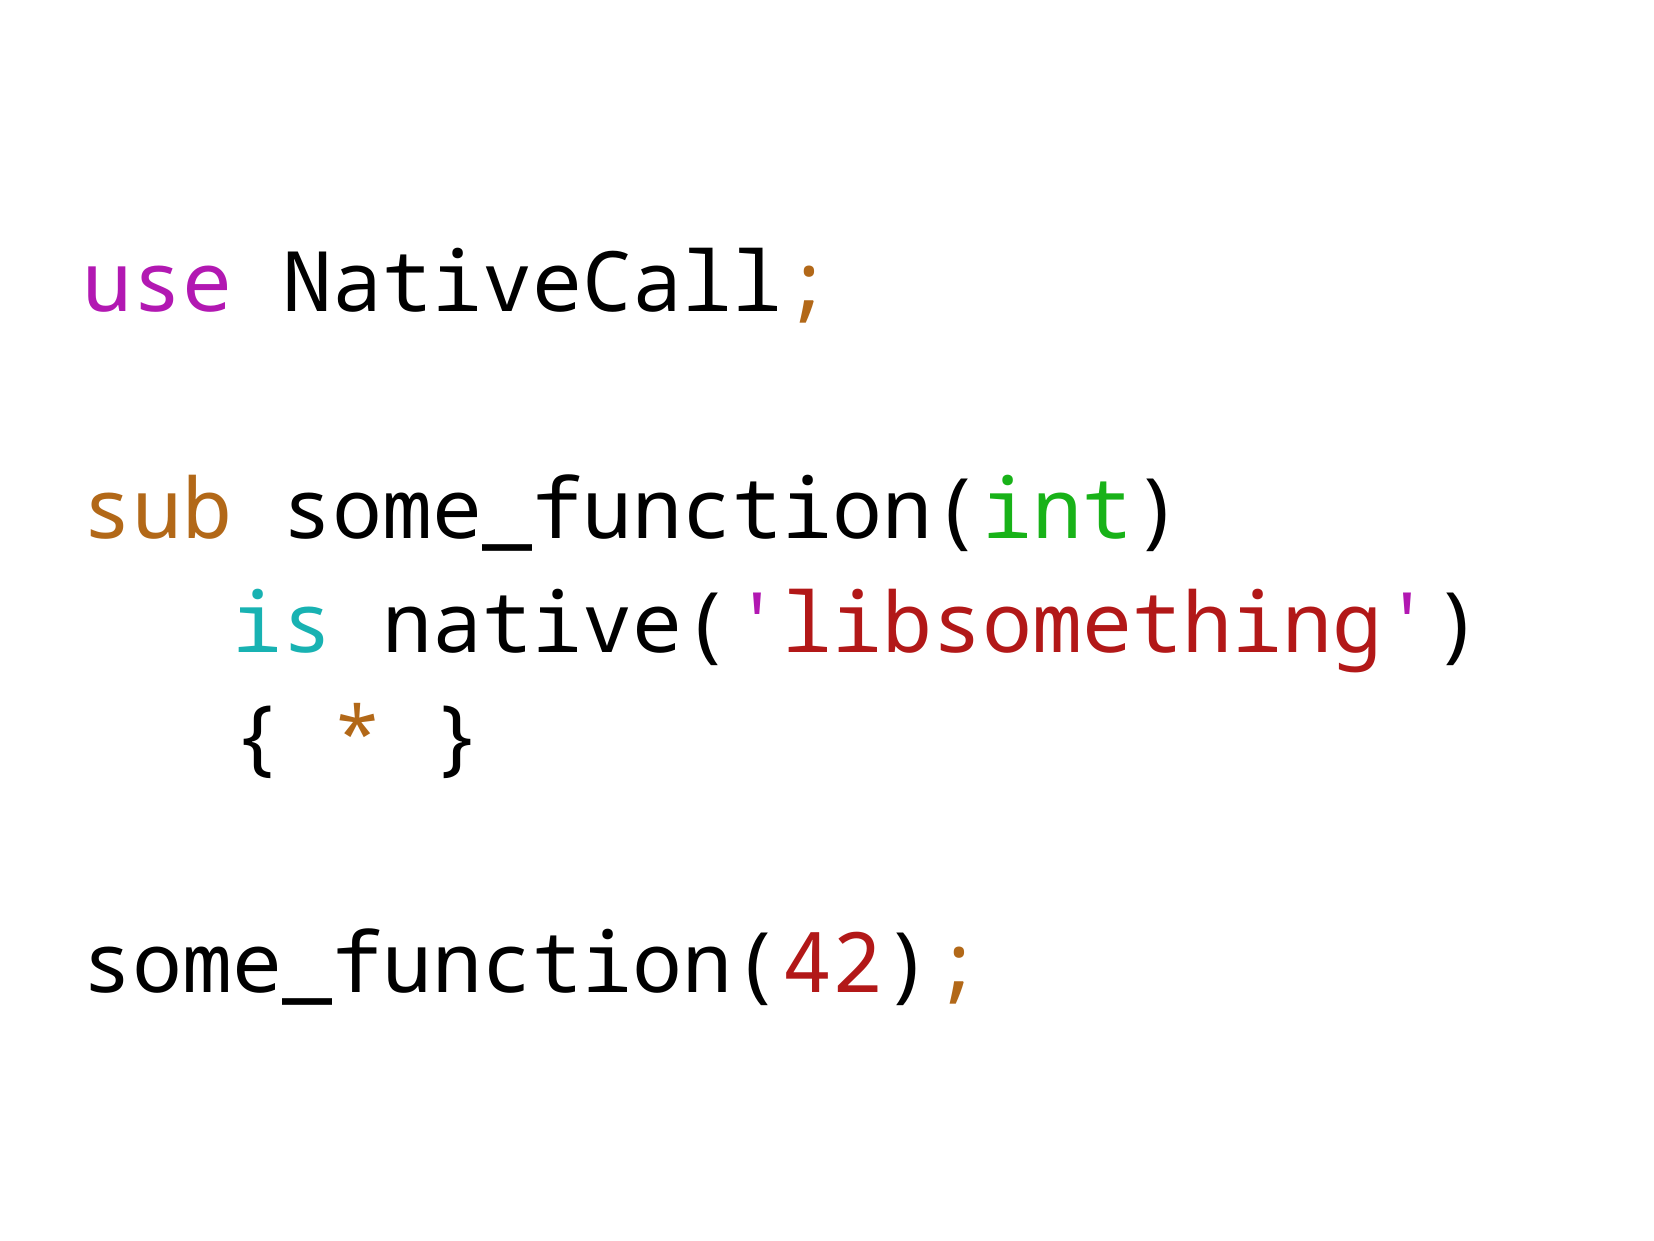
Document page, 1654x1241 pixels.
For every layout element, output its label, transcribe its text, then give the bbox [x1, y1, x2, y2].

subtitle use NativeCall; sub some_function(int) is native('libsomething') { * } some_function(42); [82, 140, 1571, 1101]
